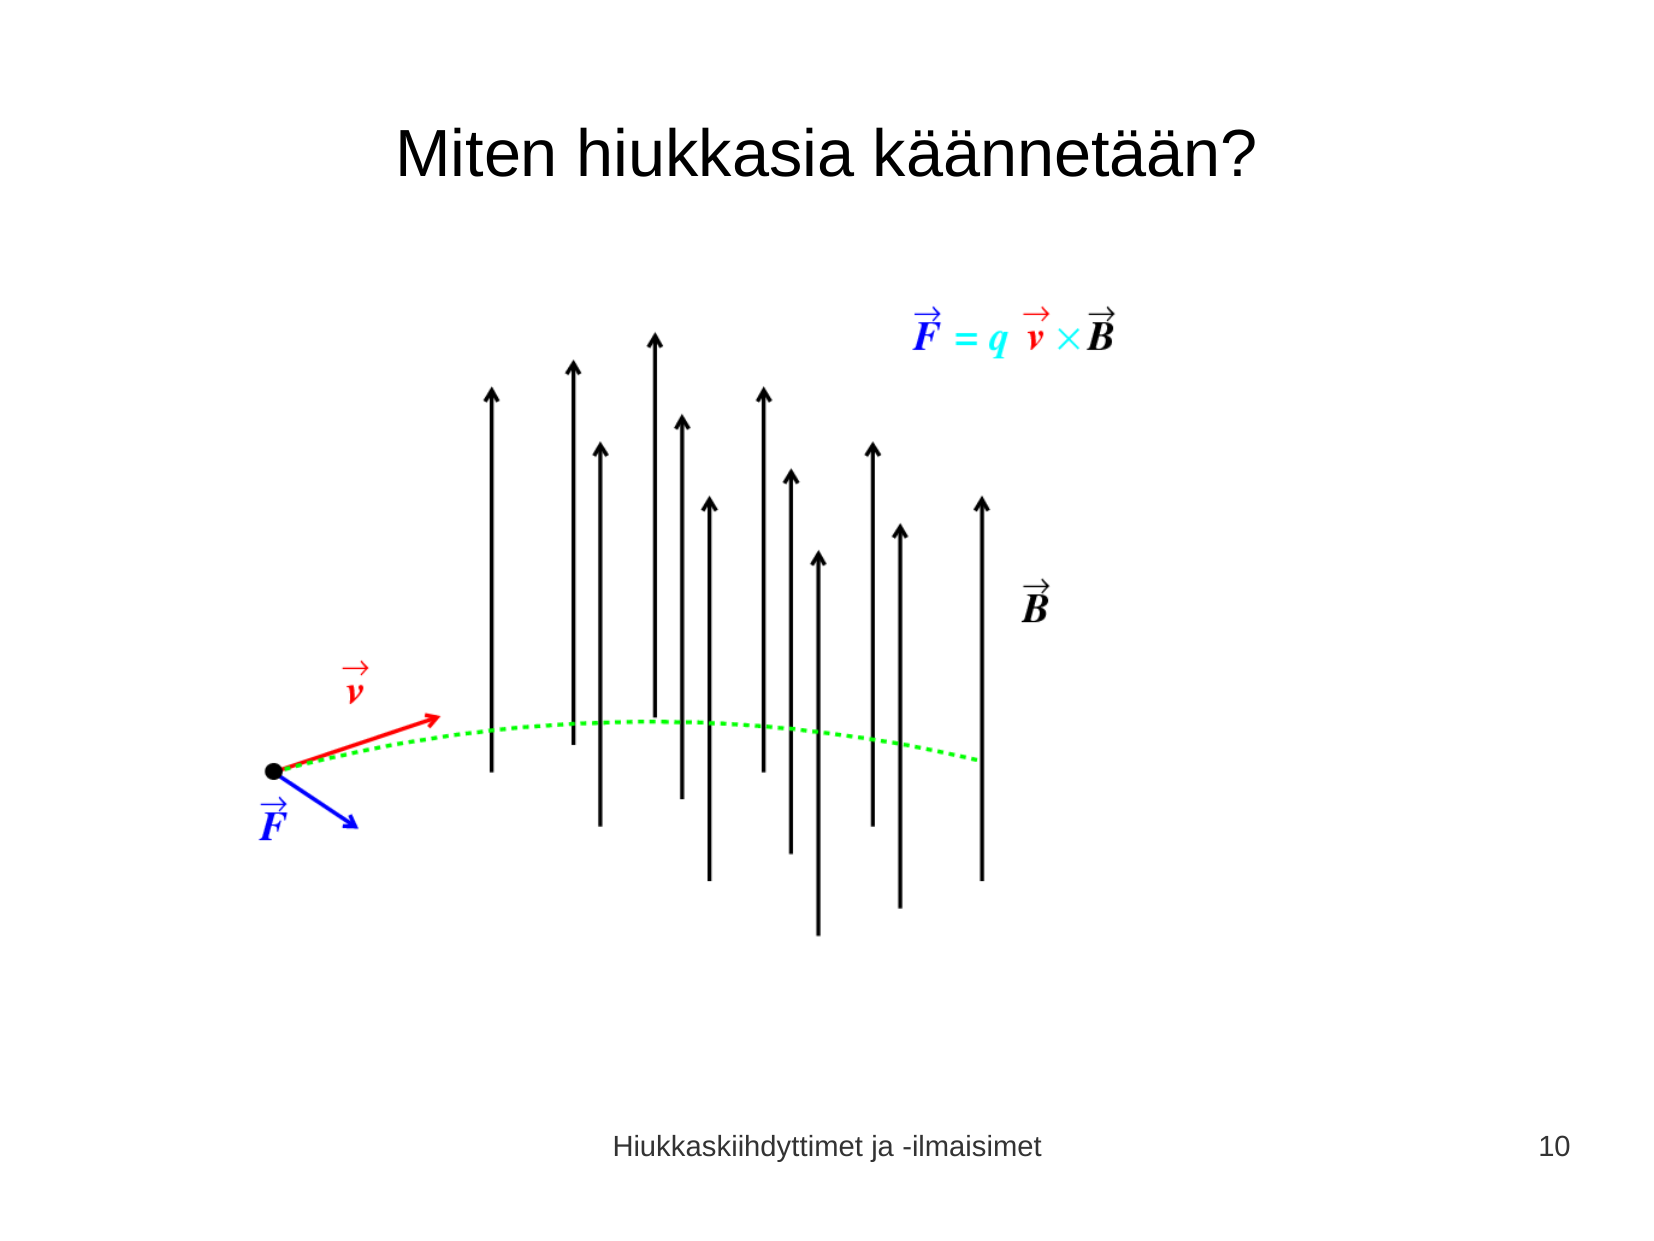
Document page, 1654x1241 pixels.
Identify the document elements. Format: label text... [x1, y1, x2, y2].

title Miten hiukkasia käännetään? [82, 49, 1571, 257]
picture [171, 272, 1486, 965]
